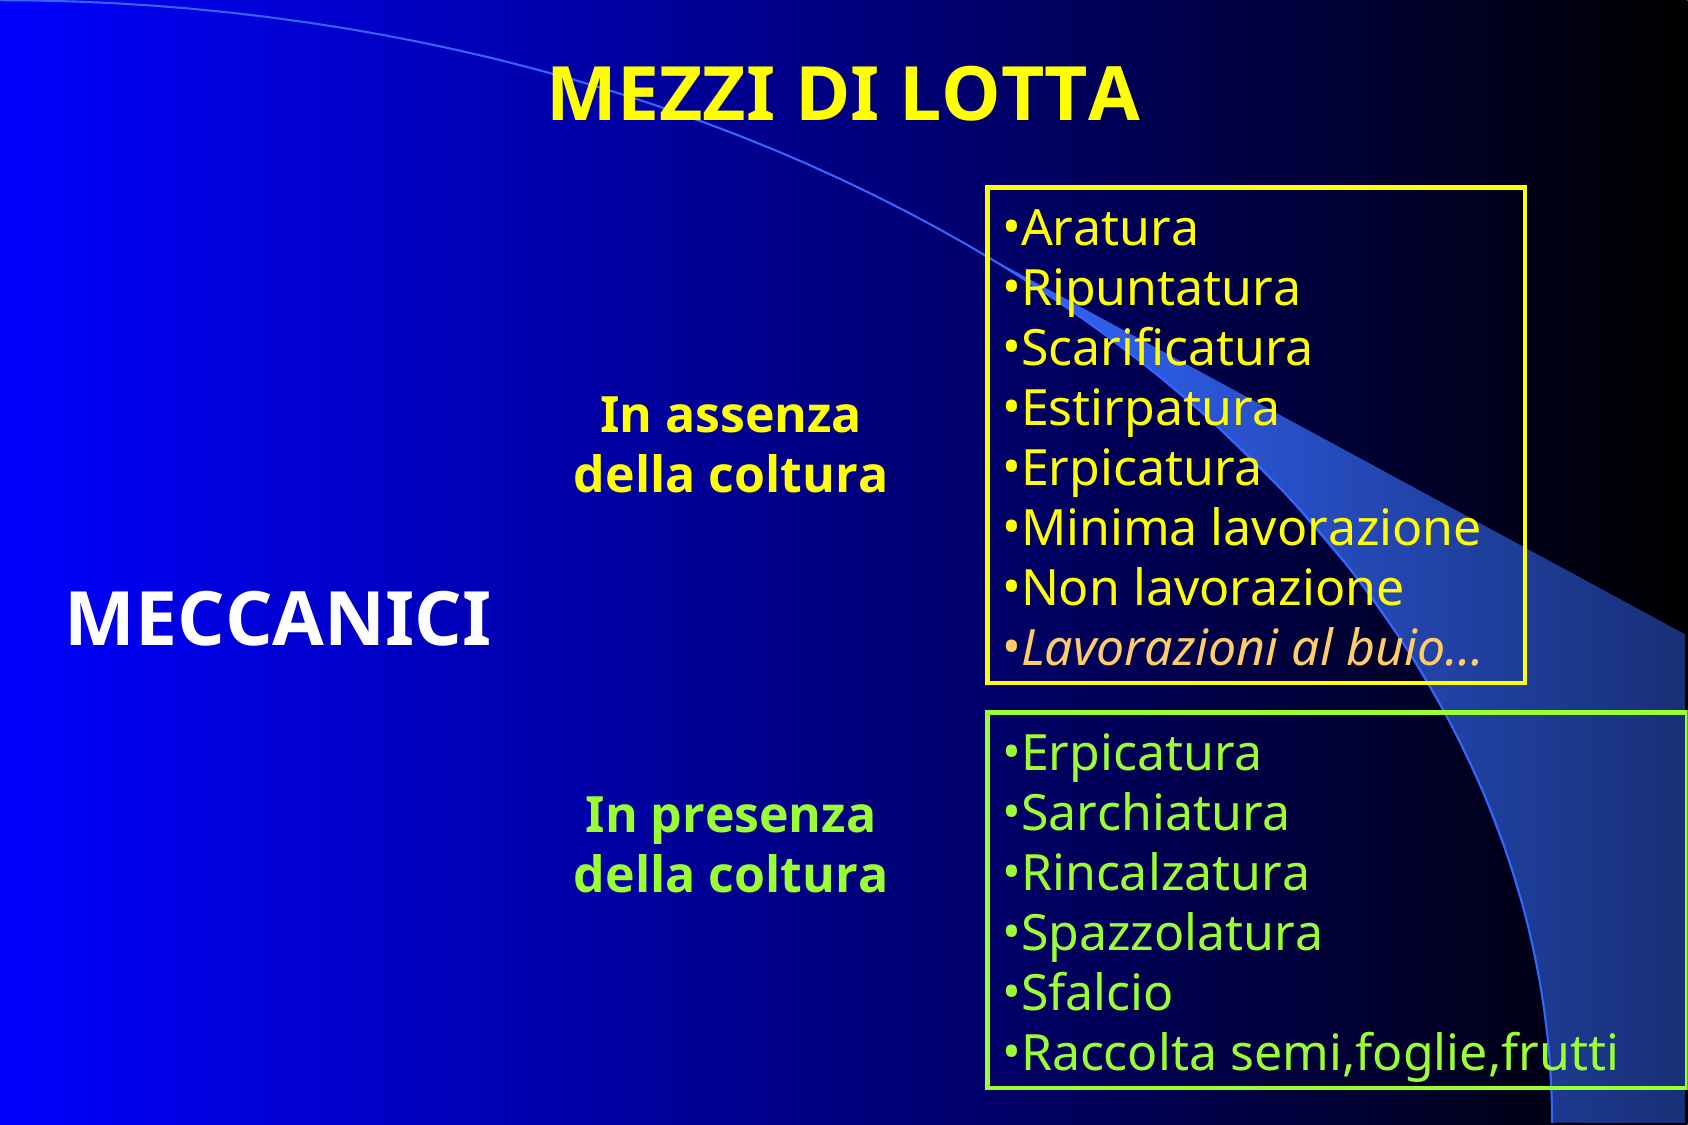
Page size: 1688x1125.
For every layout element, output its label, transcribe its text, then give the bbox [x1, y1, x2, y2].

text_box MECCANICI [50, 562, 563, 668]
text_box MEZZI DI LOTTA [87, 37, 1600, 143]
text_box In presenza della coltura [549, 774, 913, 911]
text_box In assenza della coltura [549, 374, 913, 511]
text_box Aratura Ripuntatura Scarificatura Estirpatura Erpicatura Minima lavorazione Non lavorazione Lavorazioni al buio… [987, 187, 1525, 683]
text_box Erpicatura Sarchiatura Rincalzatura Spazzolatura Sfalcio Raccolta semi,foglie,frutti [987, 712, 1688, 1088]
